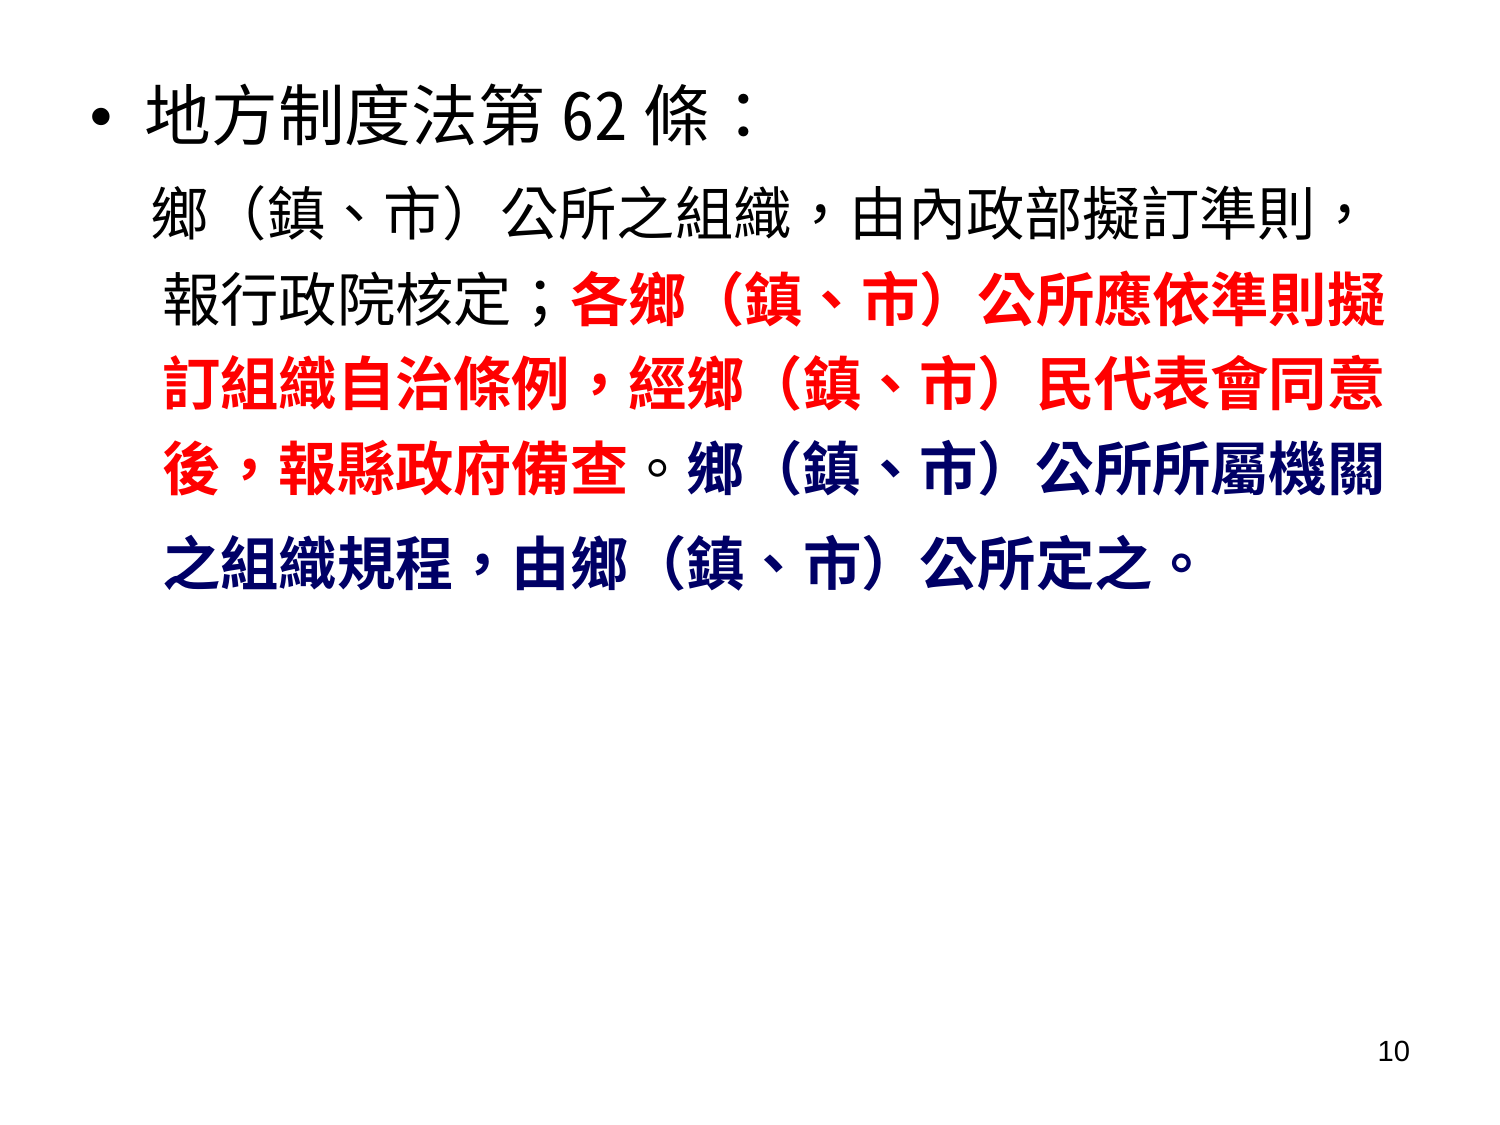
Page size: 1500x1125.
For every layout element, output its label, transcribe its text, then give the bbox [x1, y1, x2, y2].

list  地方制度法第62條： 鄉（鎮、市）公所之組織，由內政部擬訂準則， 報行政院核定；各鄉（鎮、市）公所應依準則擬 訂組織自治條例，經鄉（鎮、市）民代表會同意 後，報縣政府備查。鄉（鎮、市）公所所屬機關 之組織規程，由鄉（鎮、市）公所定之。 [75, 66, 1426, 1005]
